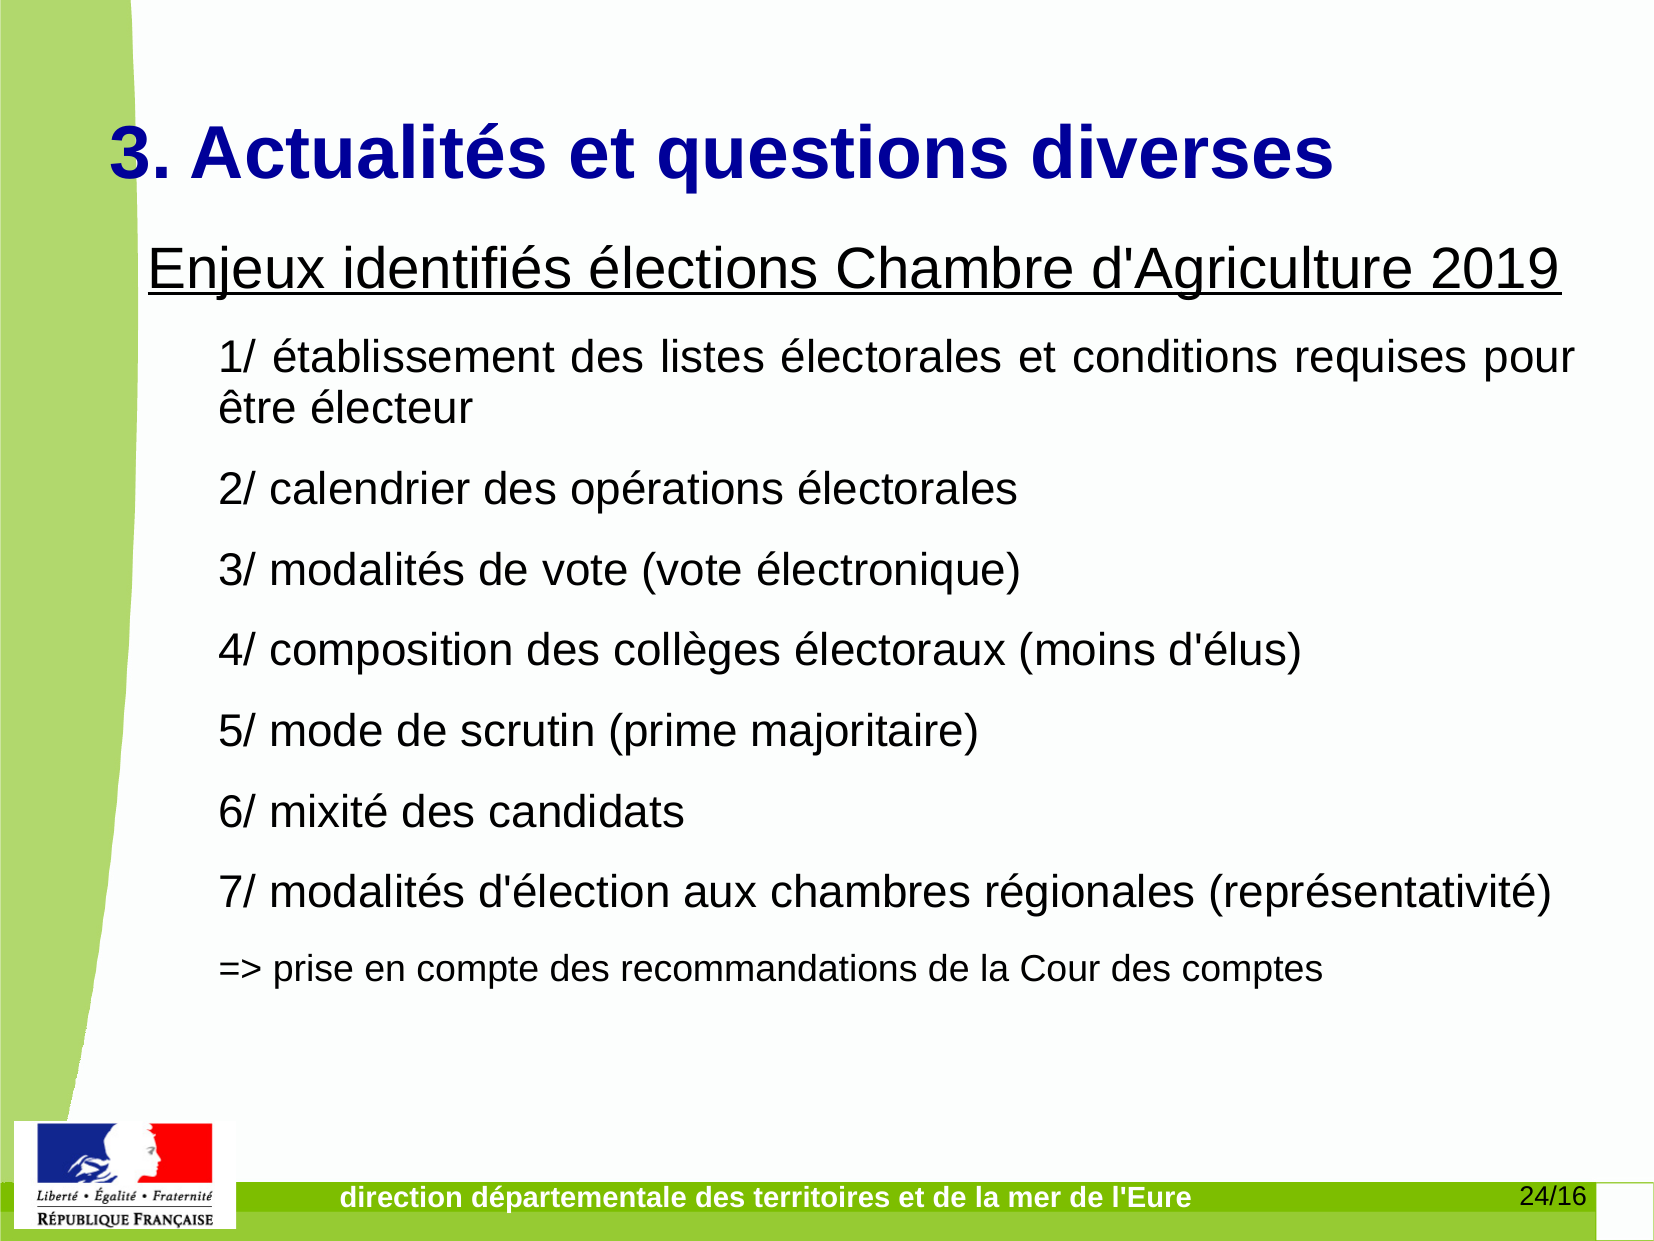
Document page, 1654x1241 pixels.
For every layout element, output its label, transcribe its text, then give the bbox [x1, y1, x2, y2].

picture [0, 0, 1654, 1241]
list Enjeux identifiés élections Chambre d'Agriculture 2019 1/ établissement des listes électorales et conditions requises pour être électeur 2/ calendrier des opérations électorales 3/ modalités de vote (vote électronique) 4/ composition des collèges électoraux (moins d'élus) 5/ mode de scrutin (prime majoritaire) 6/ mixité des candidats 7/ modalités d'élection aux chambres régionales (représentativité) => prise en compte des recommandations de la Cour des comptes [147, 236, 1577, 1225]
title 3. Actualités et questions diverses [82, 49, 1571, 257]
